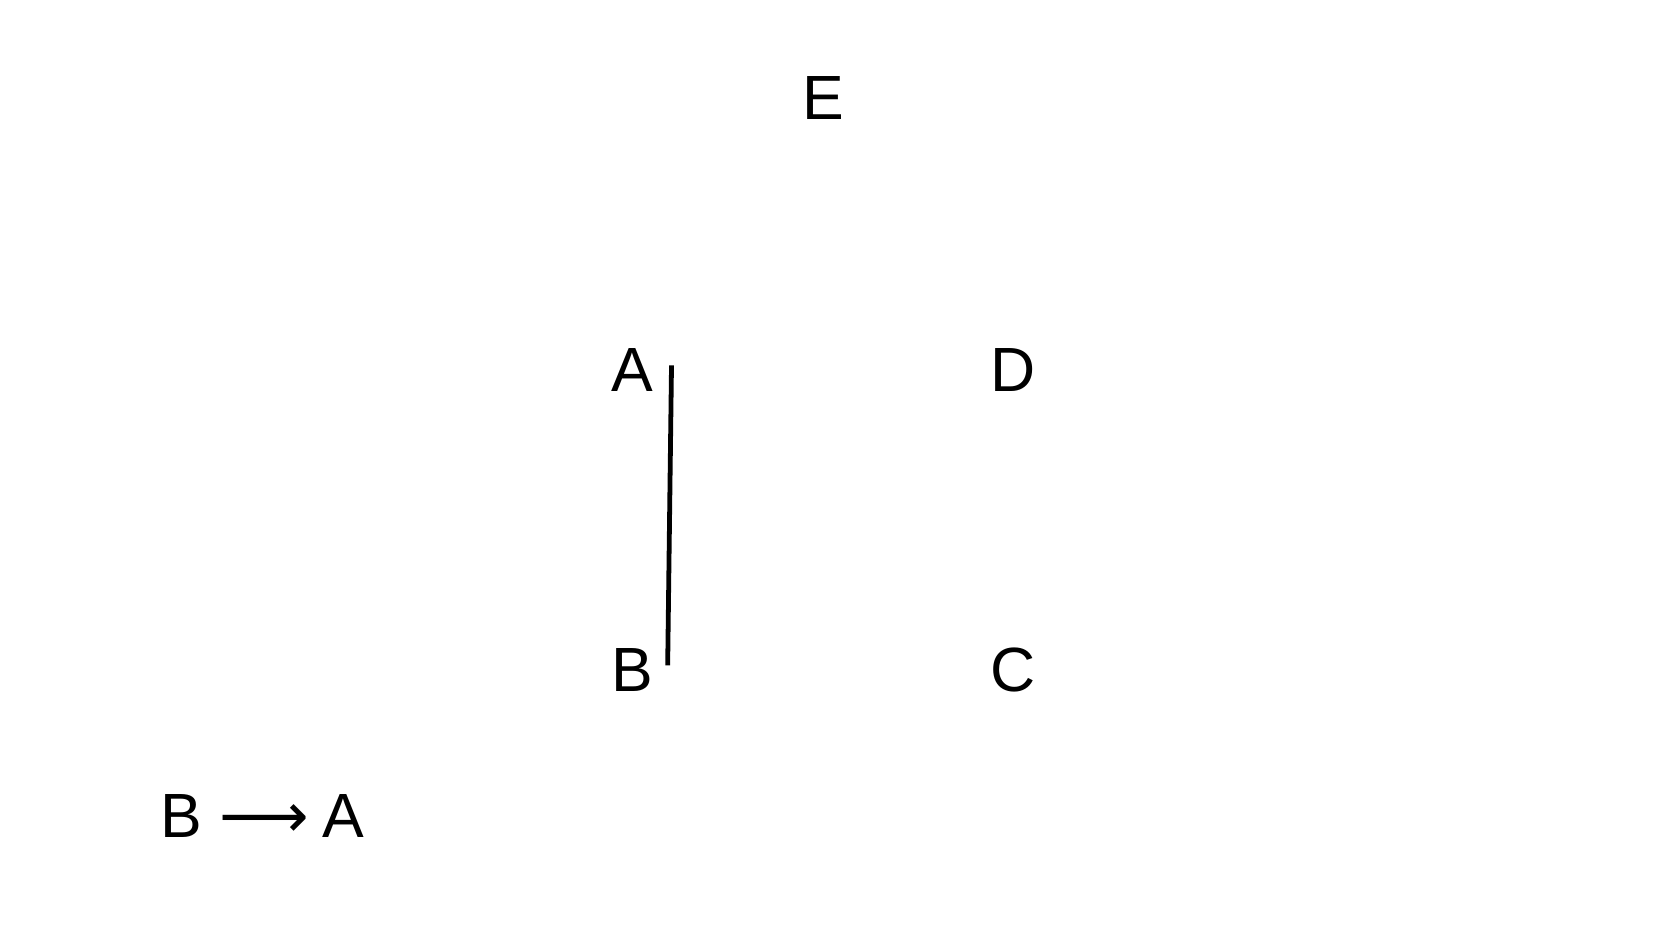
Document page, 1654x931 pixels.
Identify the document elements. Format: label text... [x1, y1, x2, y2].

text_box D [975, 327, 1051, 413]
text_box E [787, 55, 860, 141]
text_box A [596, 327, 668, 413]
text_box B [596, 627, 668, 713]
text_box B ⟶ A [145, 773, 1544, 859]
text_box C [975, 627, 1051, 713]
